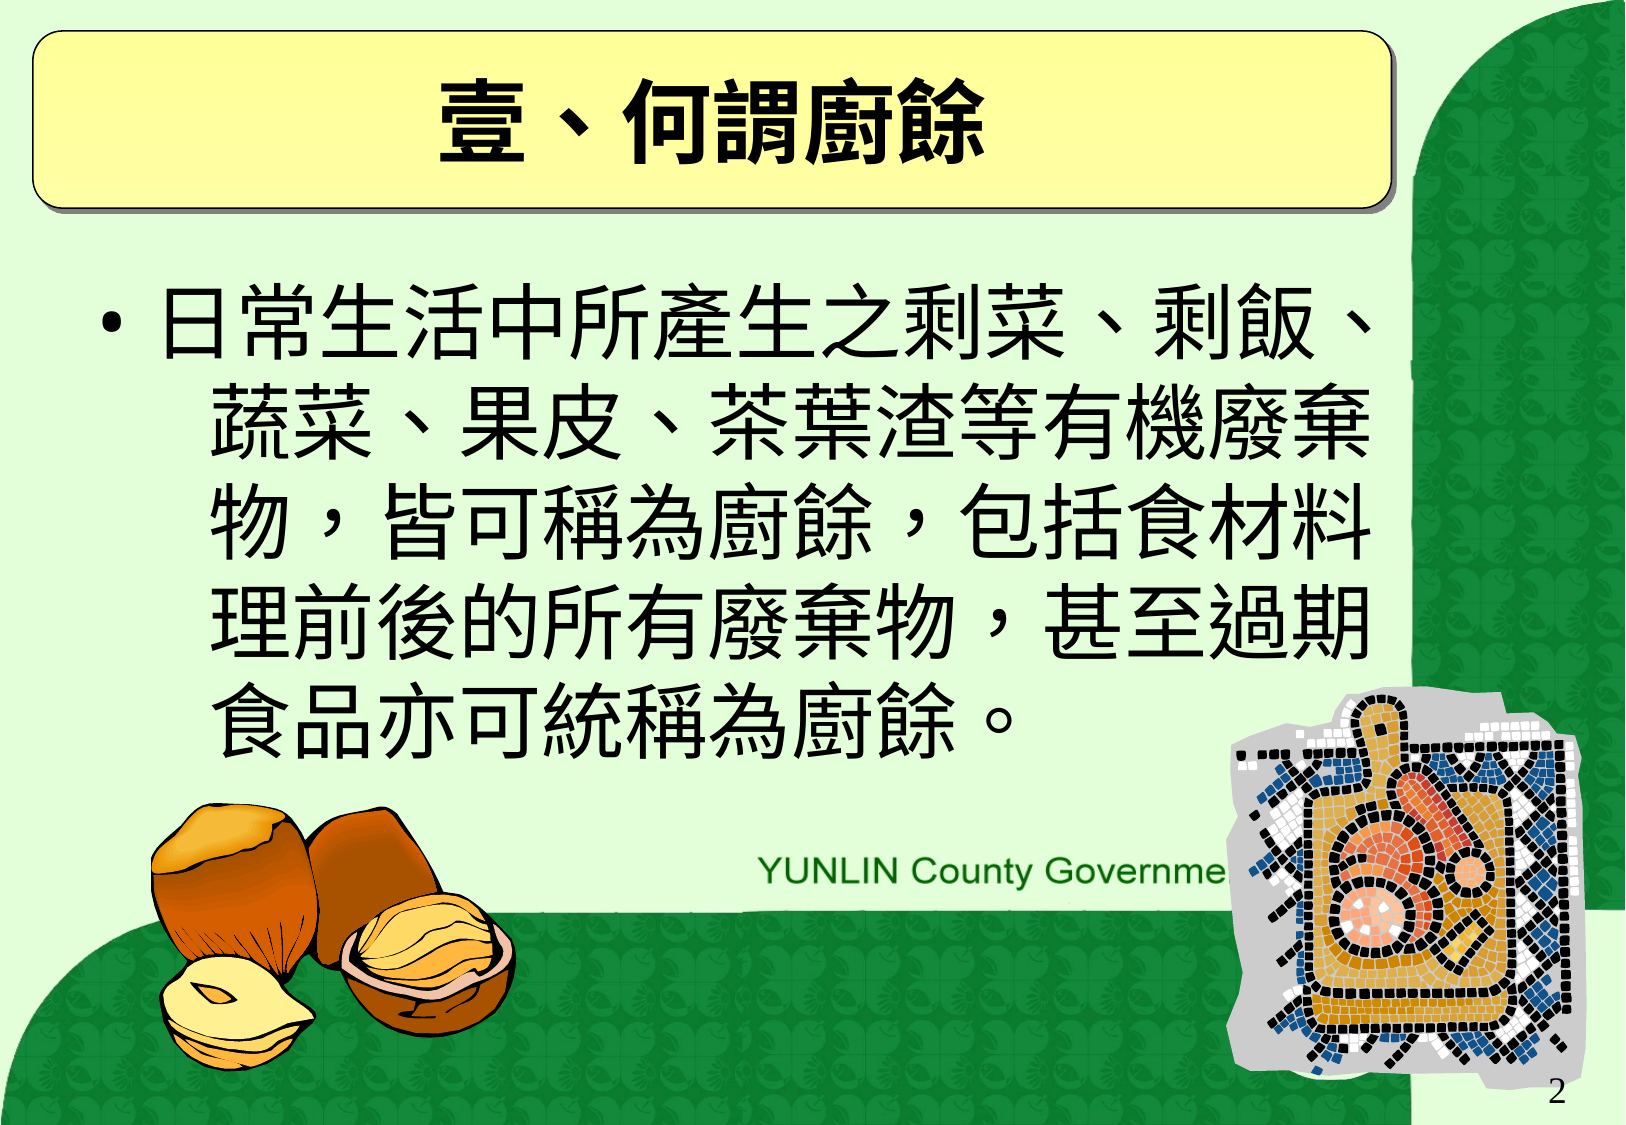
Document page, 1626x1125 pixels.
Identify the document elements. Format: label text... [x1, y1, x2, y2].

picture [151, 786, 530, 1091]
text_box 壹、何謂廚餘 [32, 30, 1392, 209]
list 日常生活中所產生之剩菜、剩飯、蔬菜、果皮、茶葉渣等有機廢棄物，皆可稱為廚餘，包括食材料理前後的所有廢棄物，甚至過期食品亦可統稱為廚餘。 [81, 262, 1404, 1005]
picture [1226, 680, 1593, 1096]
text_box 2 [1533, 1058, 1625, 1119]
